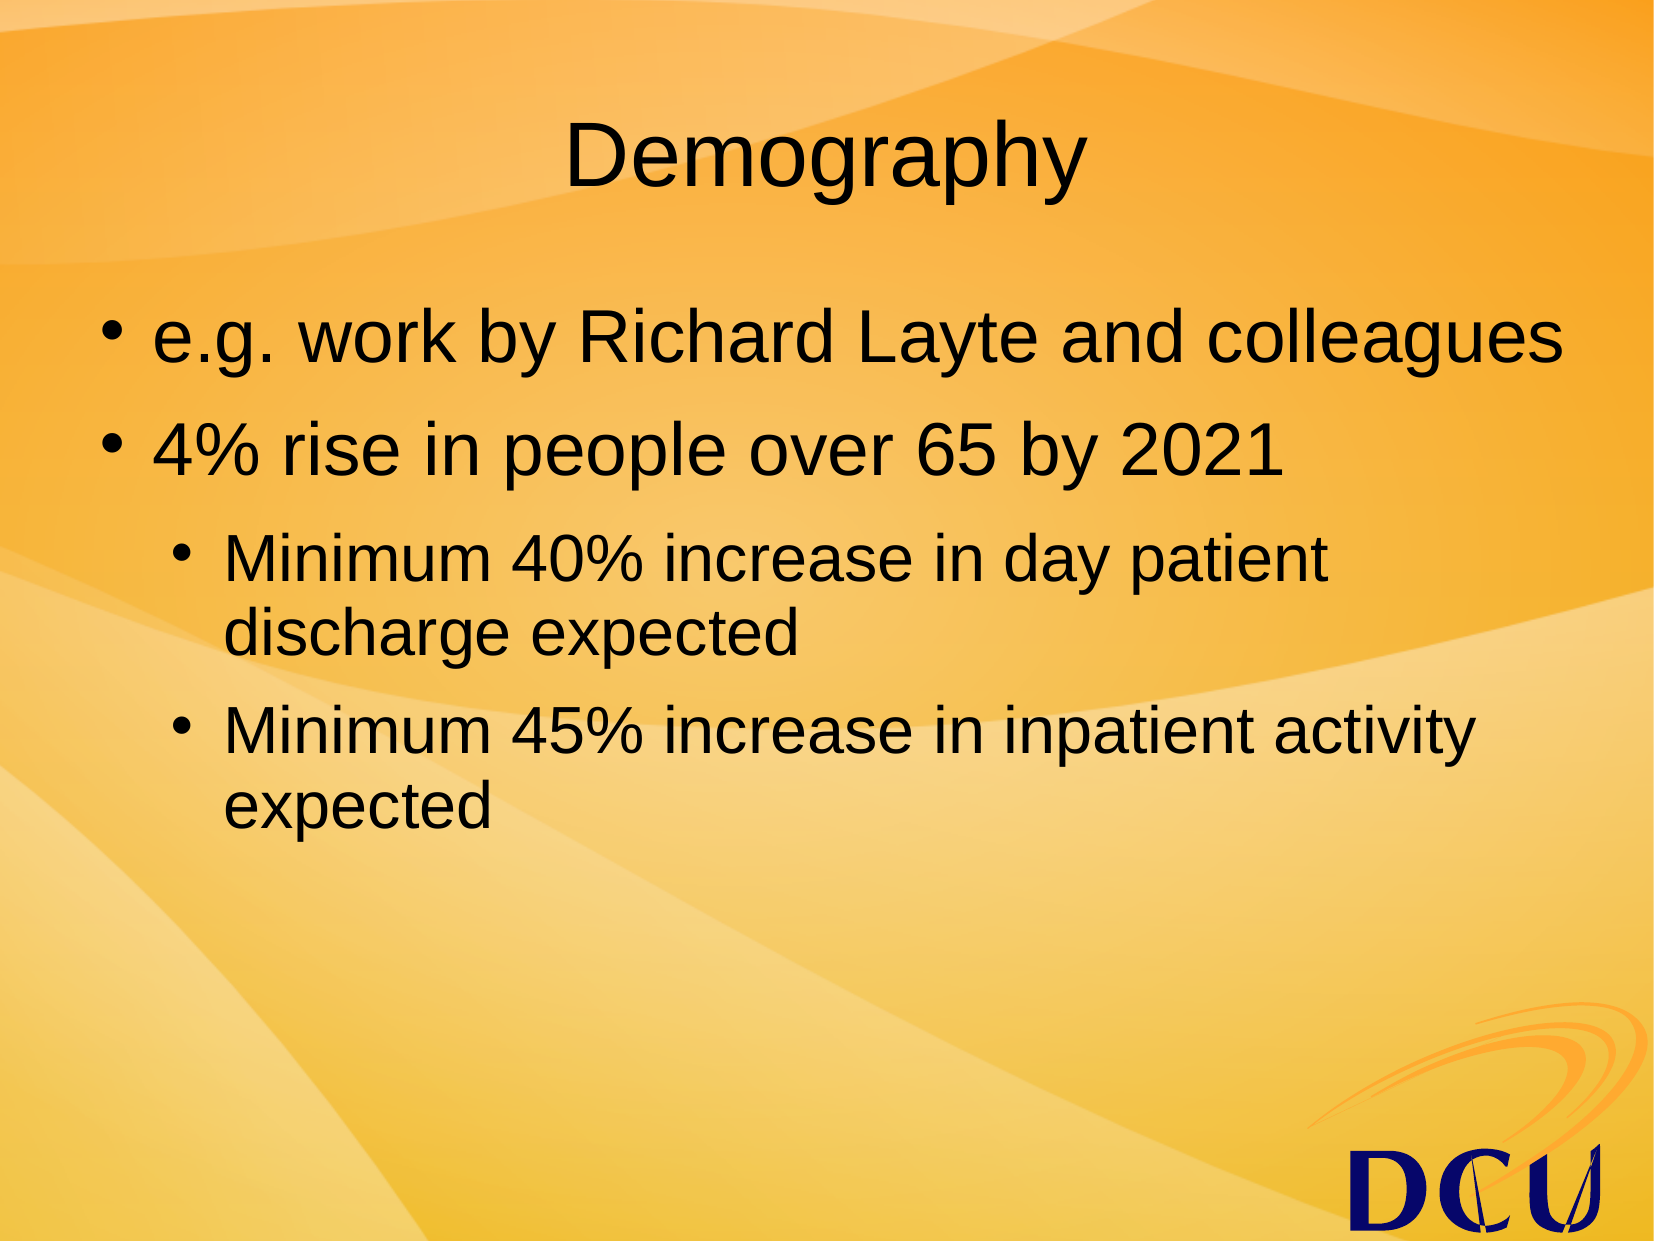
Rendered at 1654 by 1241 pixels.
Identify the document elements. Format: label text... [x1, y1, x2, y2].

list e.g. work by Richard Layte and colleagues 4% rise in people over 65 by 2021 Minimum 40% increase in day patient discharge expected Minimum 45% increase in inpatient activity expected [82, 290, 1571, 1094]
picture [0, 0, 1654, 1241]
title Demography [82, 49, 1571, 257]
